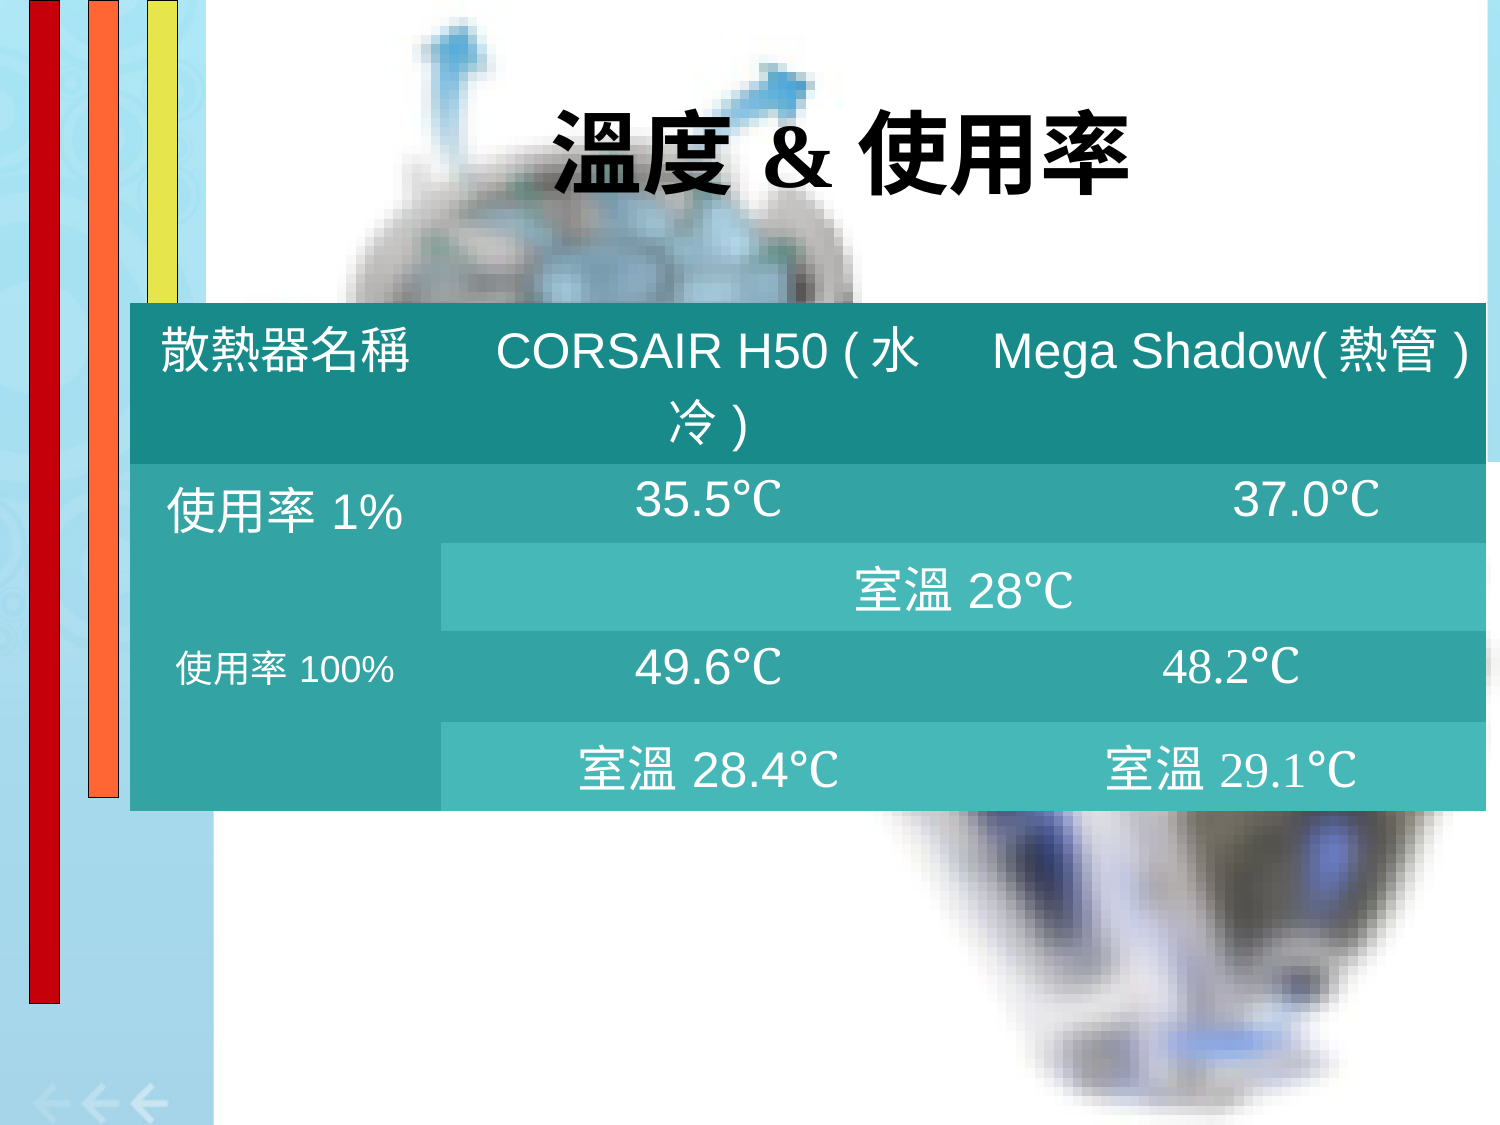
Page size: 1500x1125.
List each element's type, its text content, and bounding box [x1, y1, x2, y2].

table_cell 室溫28.4℃ [441, 722, 976, 811]
table_cell 使用率100% [130, 631, 441, 811]
title 溫度&使用率 [236, 66, 1447, 229]
table_cell 使用率1% [130, 464, 441, 631]
table_cell 35.5℃ [441, 464, 976, 543]
table_cell 48.2℃ [976, 631, 1486, 722]
table_cell 37.0℃ [976, 464, 1486, 543]
picture [0, 0, 1500, 1125]
table_header 散熱器名稱 [130, 303, 441, 464]
table_cell 49.6℃ [441, 631, 976, 722]
table_header CORSAIR H50 (水冷) [441, 303, 976, 464]
table_cell 室溫29.1℃ [976, 722, 1486, 811]
table_header Mega Shadow(熱管) [976, 303, 1486, 464]
table_cell 室溫28℃ [441, 543, 1486, 631]
